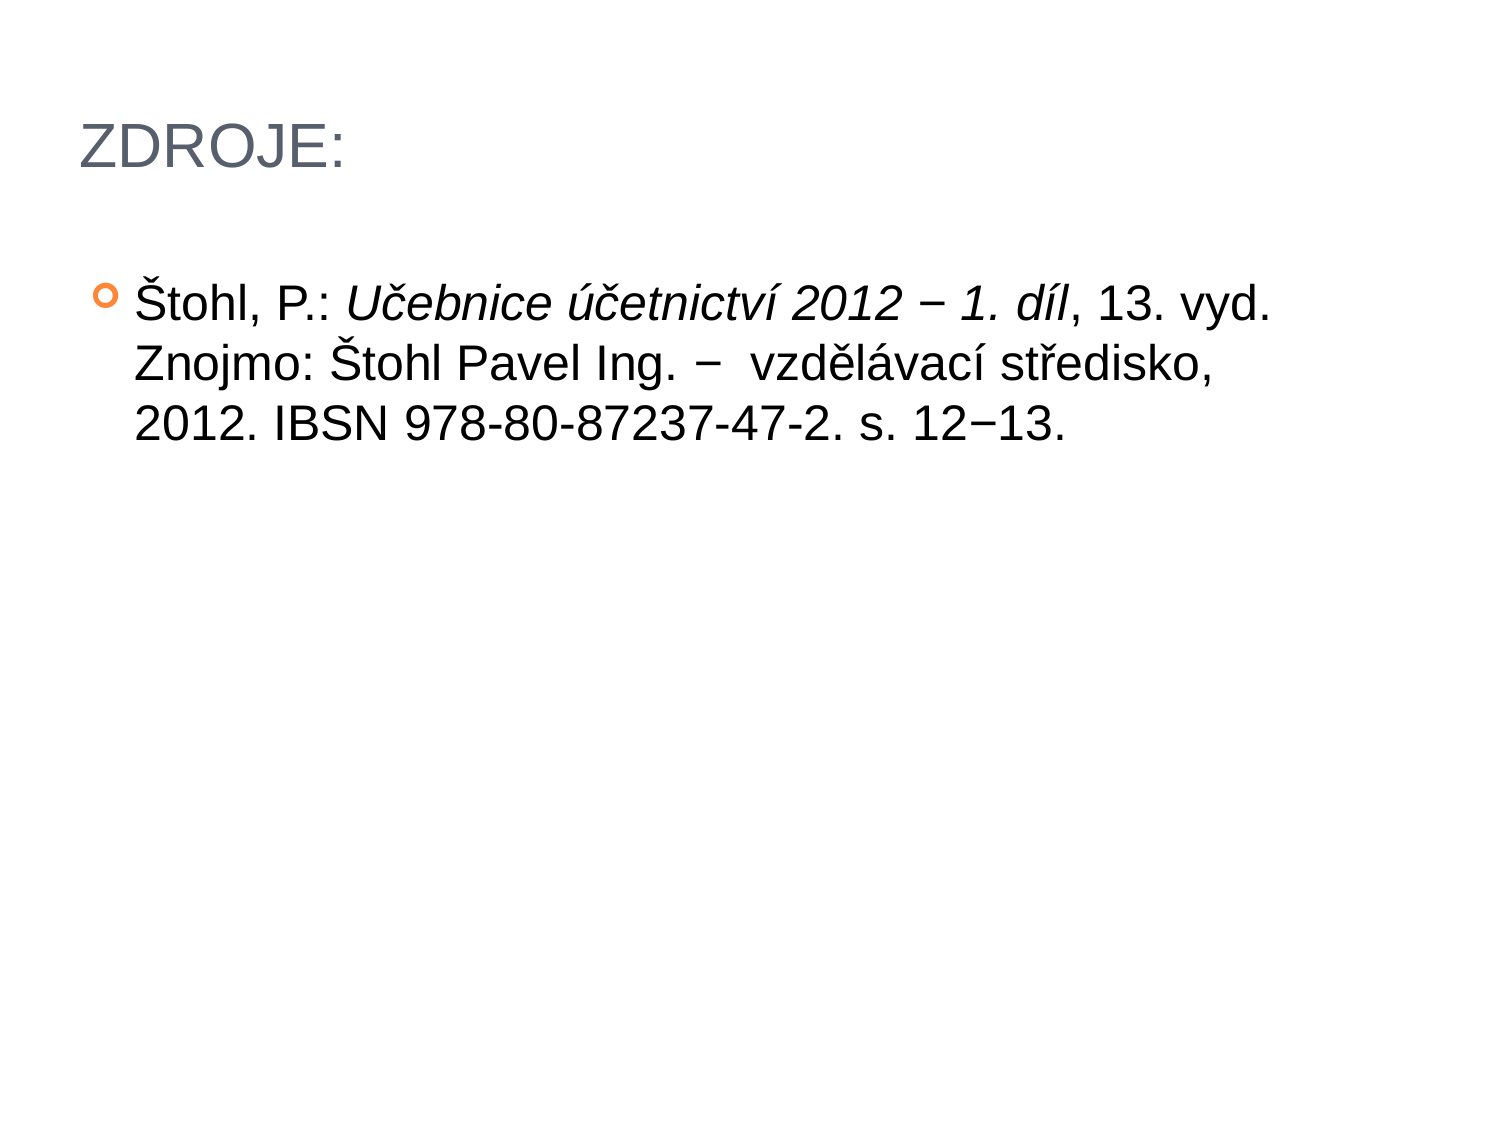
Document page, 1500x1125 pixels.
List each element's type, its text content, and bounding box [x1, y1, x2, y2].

list Štohl, P.: Učebnice účetnictví 2012 − 1. díl, 13. vyd. Znojmo: Štohl Pavel Ing. − vzdělávací středisko, 2012. IBSN 978-80-87237-47-2. s. 12−13. [74, 262, 1300, 1063]
title ZDROJE: [64, 0, 1415, 188]
